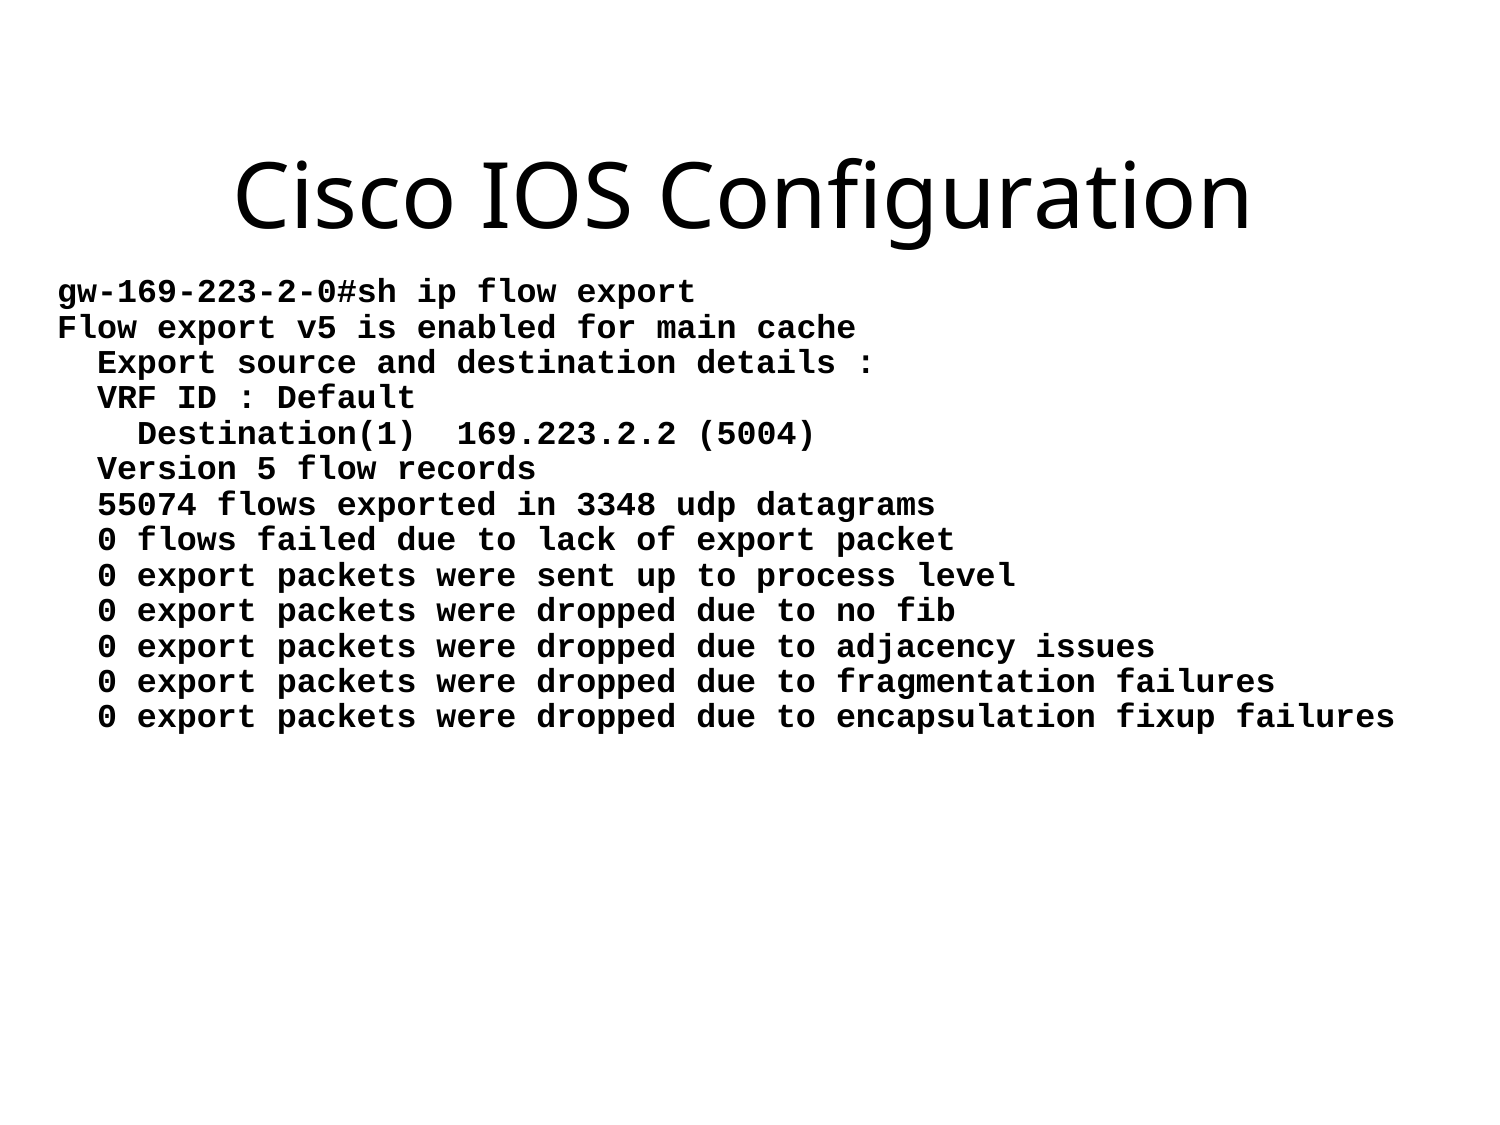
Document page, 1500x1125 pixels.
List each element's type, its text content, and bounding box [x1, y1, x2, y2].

text_box gw-169-223-2-0#sh ip flow export Flow export v5 is enabled for main cache Export source and destination details : VRF ID : Default Destination(1) 169.223.2.2 (5004) Version 5 flow records 55074 flows exported in 3348 udp datagrams 0 flows failed due to lack of export packet 0 export packets were sent up to process level 0 export packets were dropped due to no fib 0 export packets were dropped due to adjacency issues 0 export packets were dropped due to fragmentation failures 0 export packets were dropped due to encapsulation fixup failures [51, 274, 1404, 807]
title Cisco IOS Configuration [112, 62, 1388, 274]
